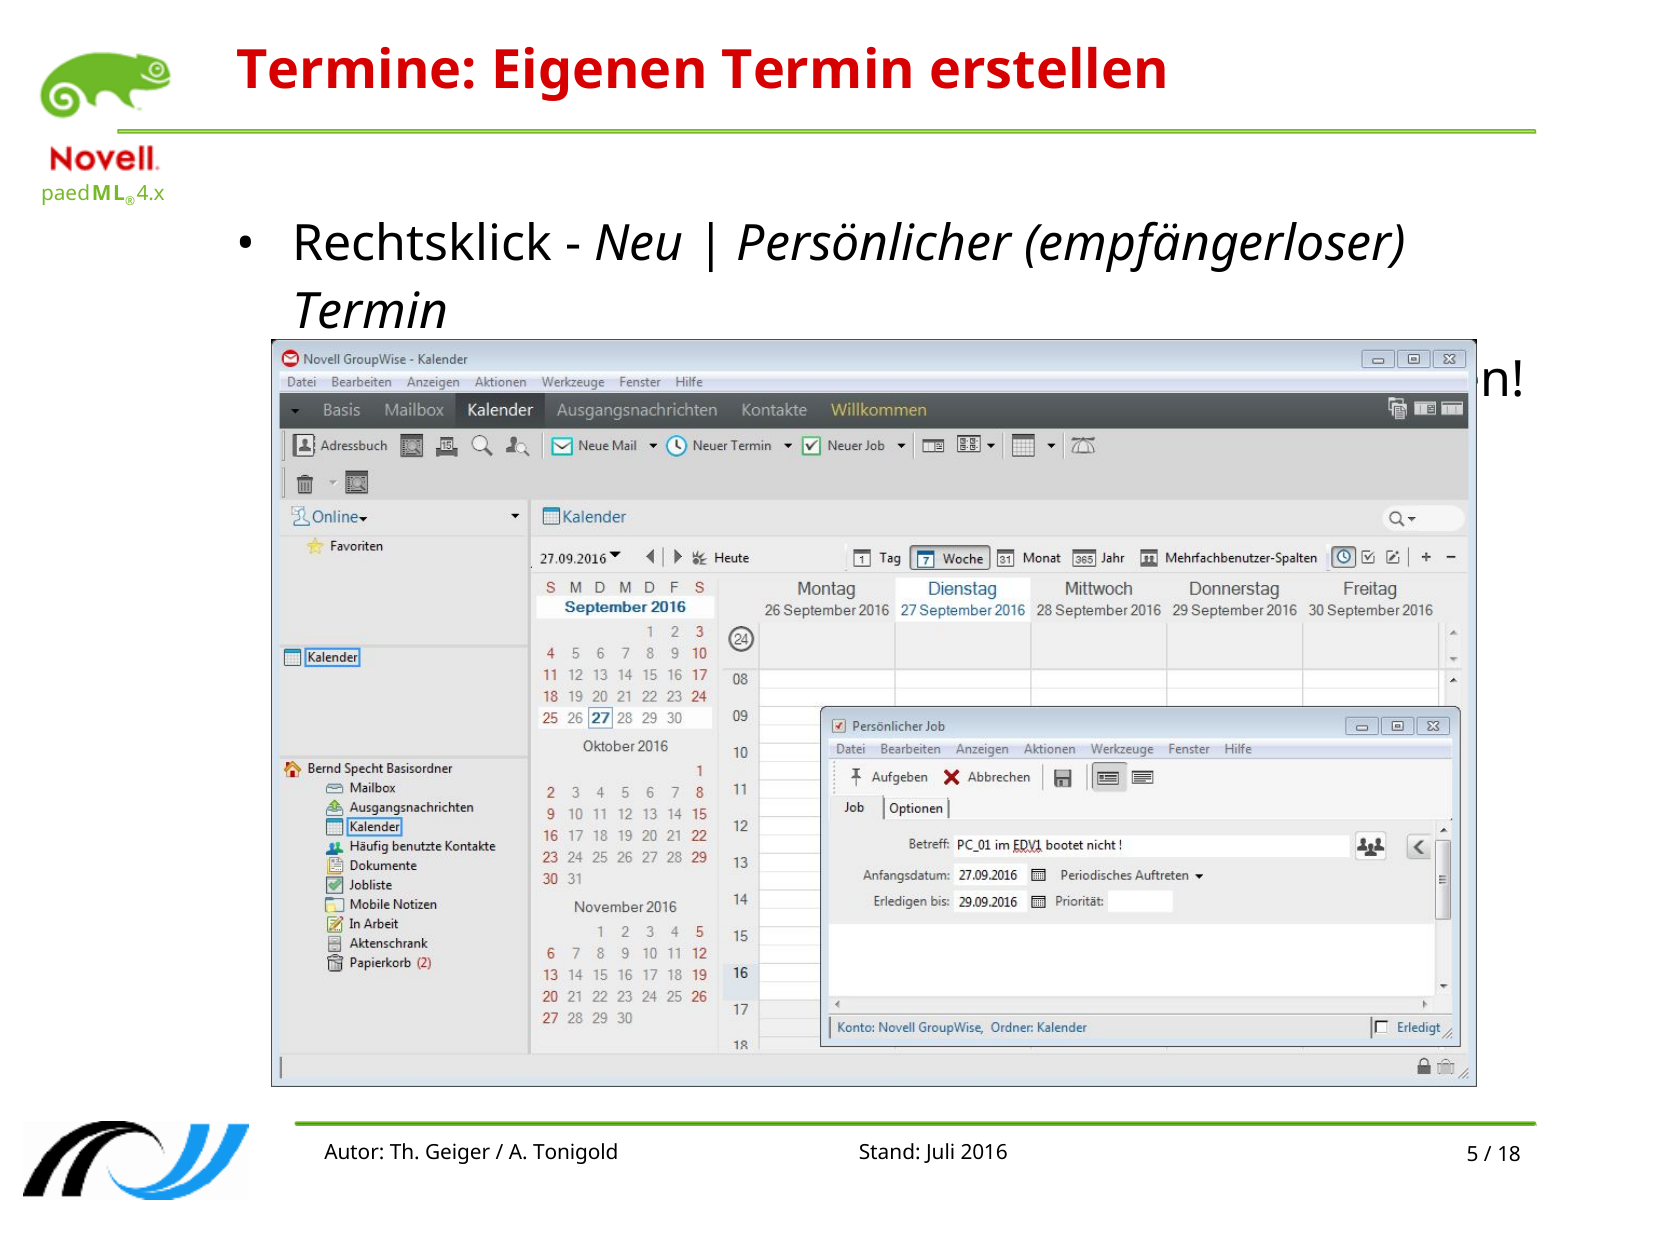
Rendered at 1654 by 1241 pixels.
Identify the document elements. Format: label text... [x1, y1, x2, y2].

title Termine: Eigenen Termin erstellen [236, 17, 1536, 119]
picture [271, 339, 1477, 1087]
list Rechtsklick - Neu | Persönlicher (empfängerloser) Termin (oder Doppelklick in den Kalender), Daten eintragen! [236, 206, 1565, 1064]
picture [26, 35, 184, 193]
picture [23, 1121, 249, 1200]
